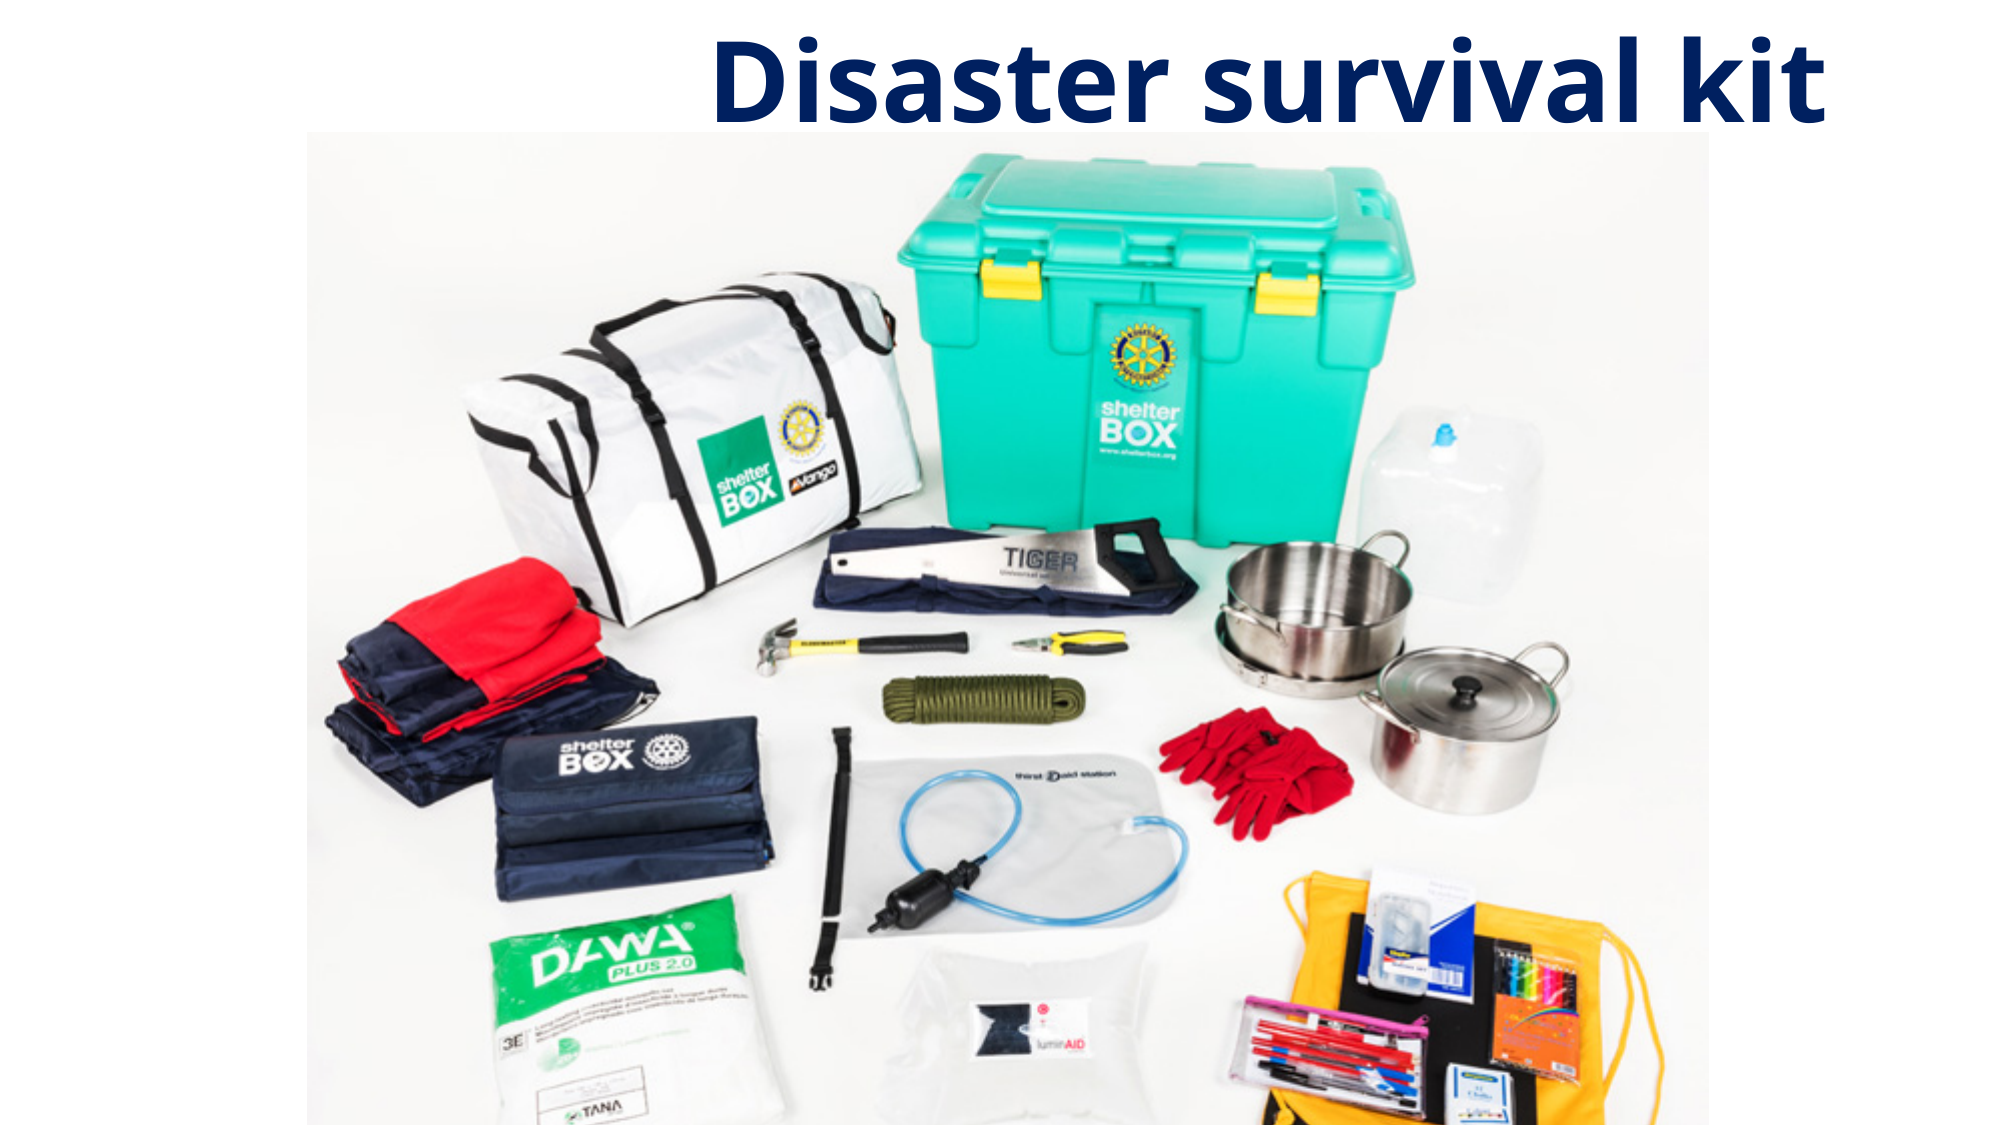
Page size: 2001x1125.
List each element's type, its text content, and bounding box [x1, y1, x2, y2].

title Disaster survival kit [0, 0, 2000, 173]
picture [307, 132, 1709, 1125]
